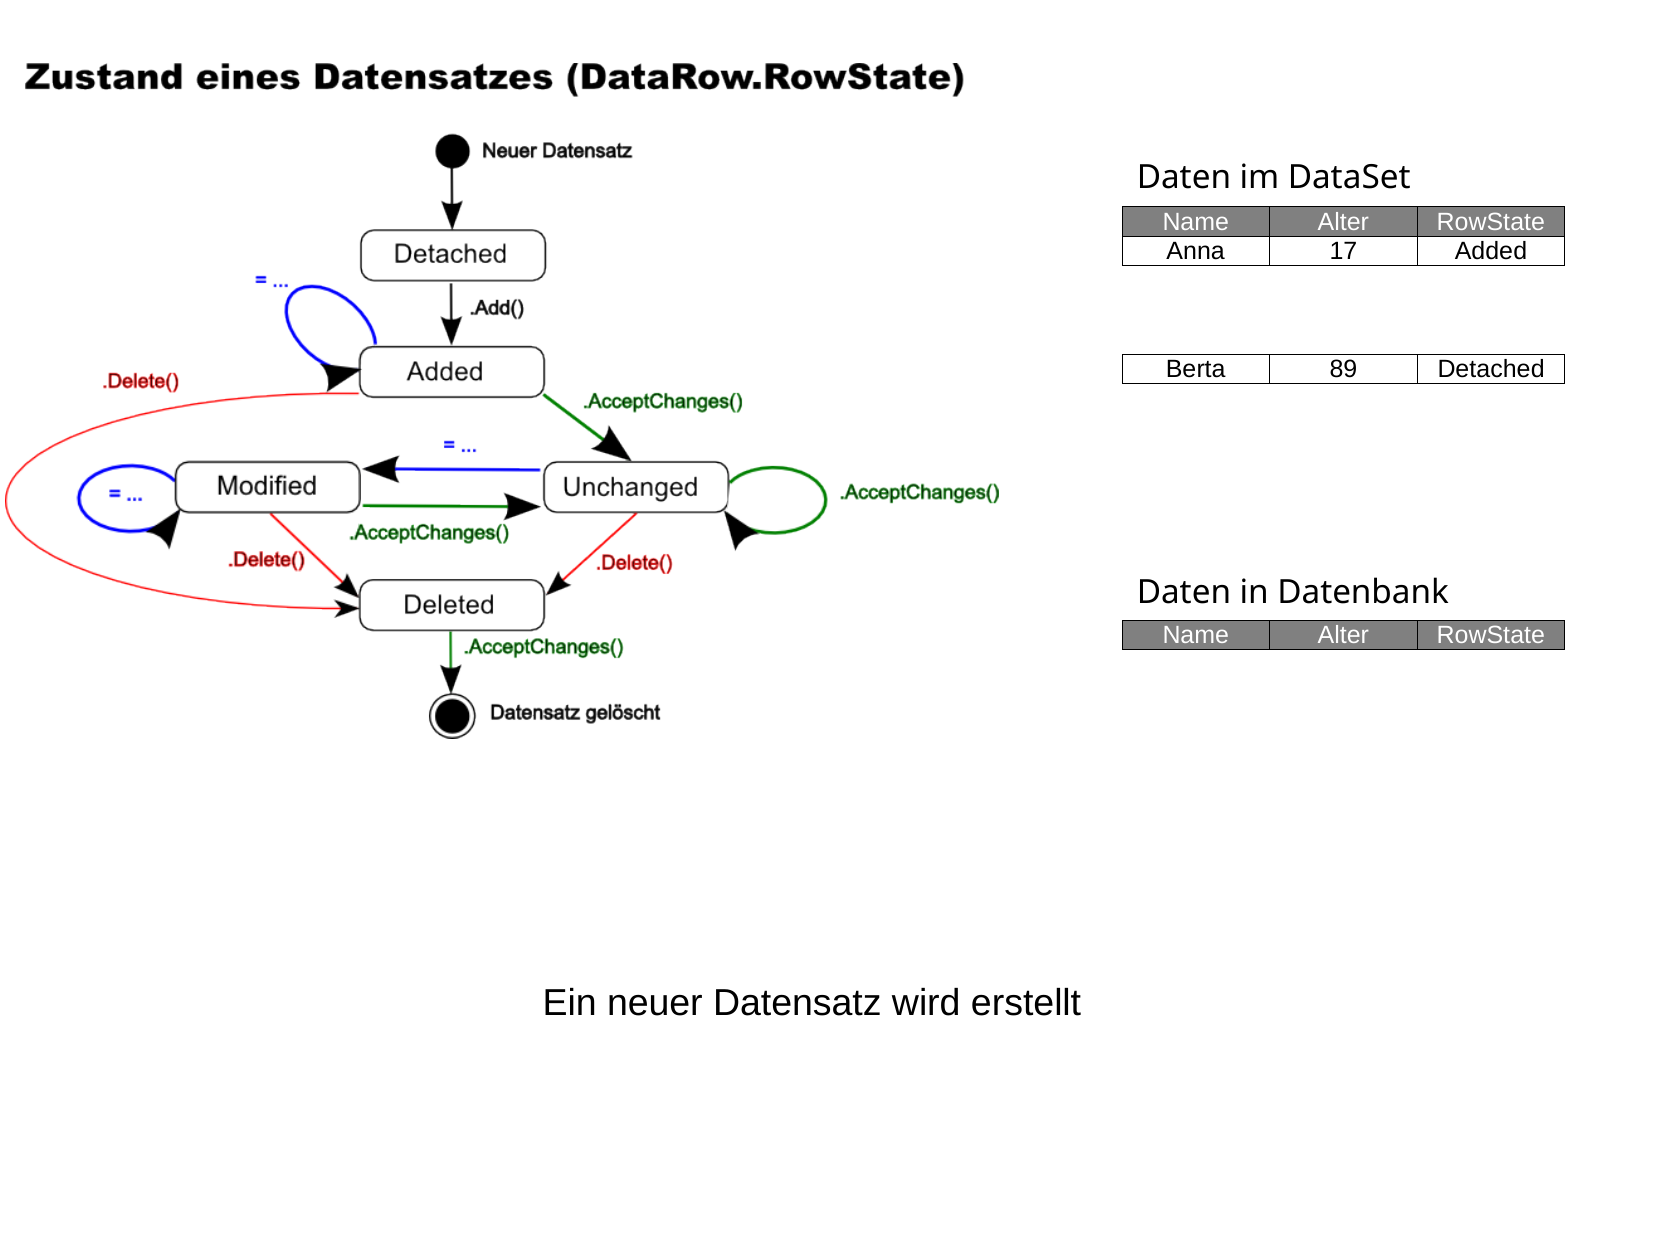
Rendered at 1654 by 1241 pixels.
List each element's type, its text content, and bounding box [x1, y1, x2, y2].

text_box Berta [1122, 354, 1269, 384]
text_box Name [1122, 206, 1269, 236]
picture [5, 63, 999, 739]
text_box RowState [1418, 620, 1565, 650]
text_box Name [1122, 620, 1269, 650]
text_box 89 [1269, 354, 1417, 384]
text_box RowState [1418, 206, 1565, 236]
text_box Daten in Datenbank [1122, 561, 1595, 623]
text_box Detached [1417, 354, 1565, 384]
text_box Alter [1269, 206, 1418, 236]
text_box Daten im DataSet [1122, 145, 1536, 206]
text_box Ein neuer Datensatz wird erstellt [59, 974, 1565, 1032]
text_box Anna [1122, 236, 1269, 266]
text_box Added [1417, 236, 1565, 266]
text_box 17 [1269, 236, 1417, 266]
text_box Alter [1269, 620, 1418, 650]
